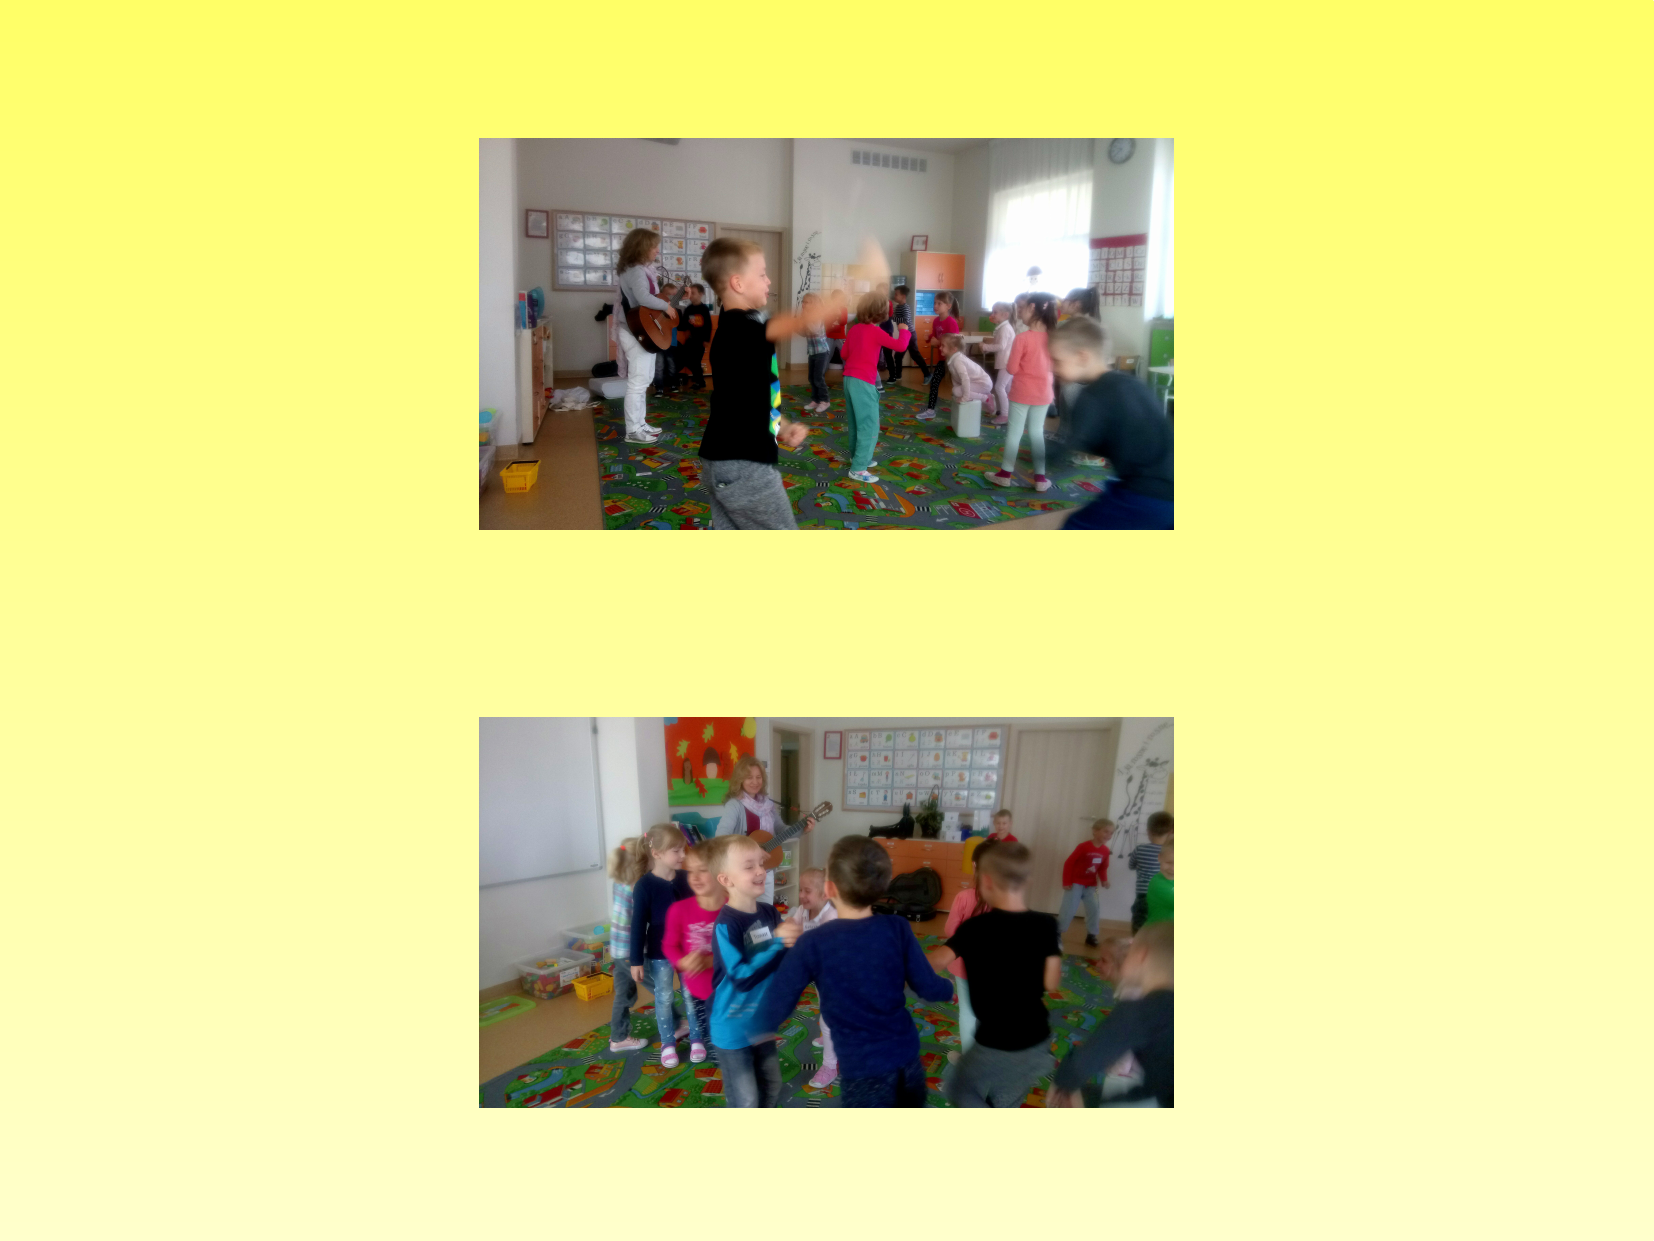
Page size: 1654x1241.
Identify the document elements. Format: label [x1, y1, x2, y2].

picture [479, 138, 1174, 530]
picture [479, 717, 1174, 1109]
